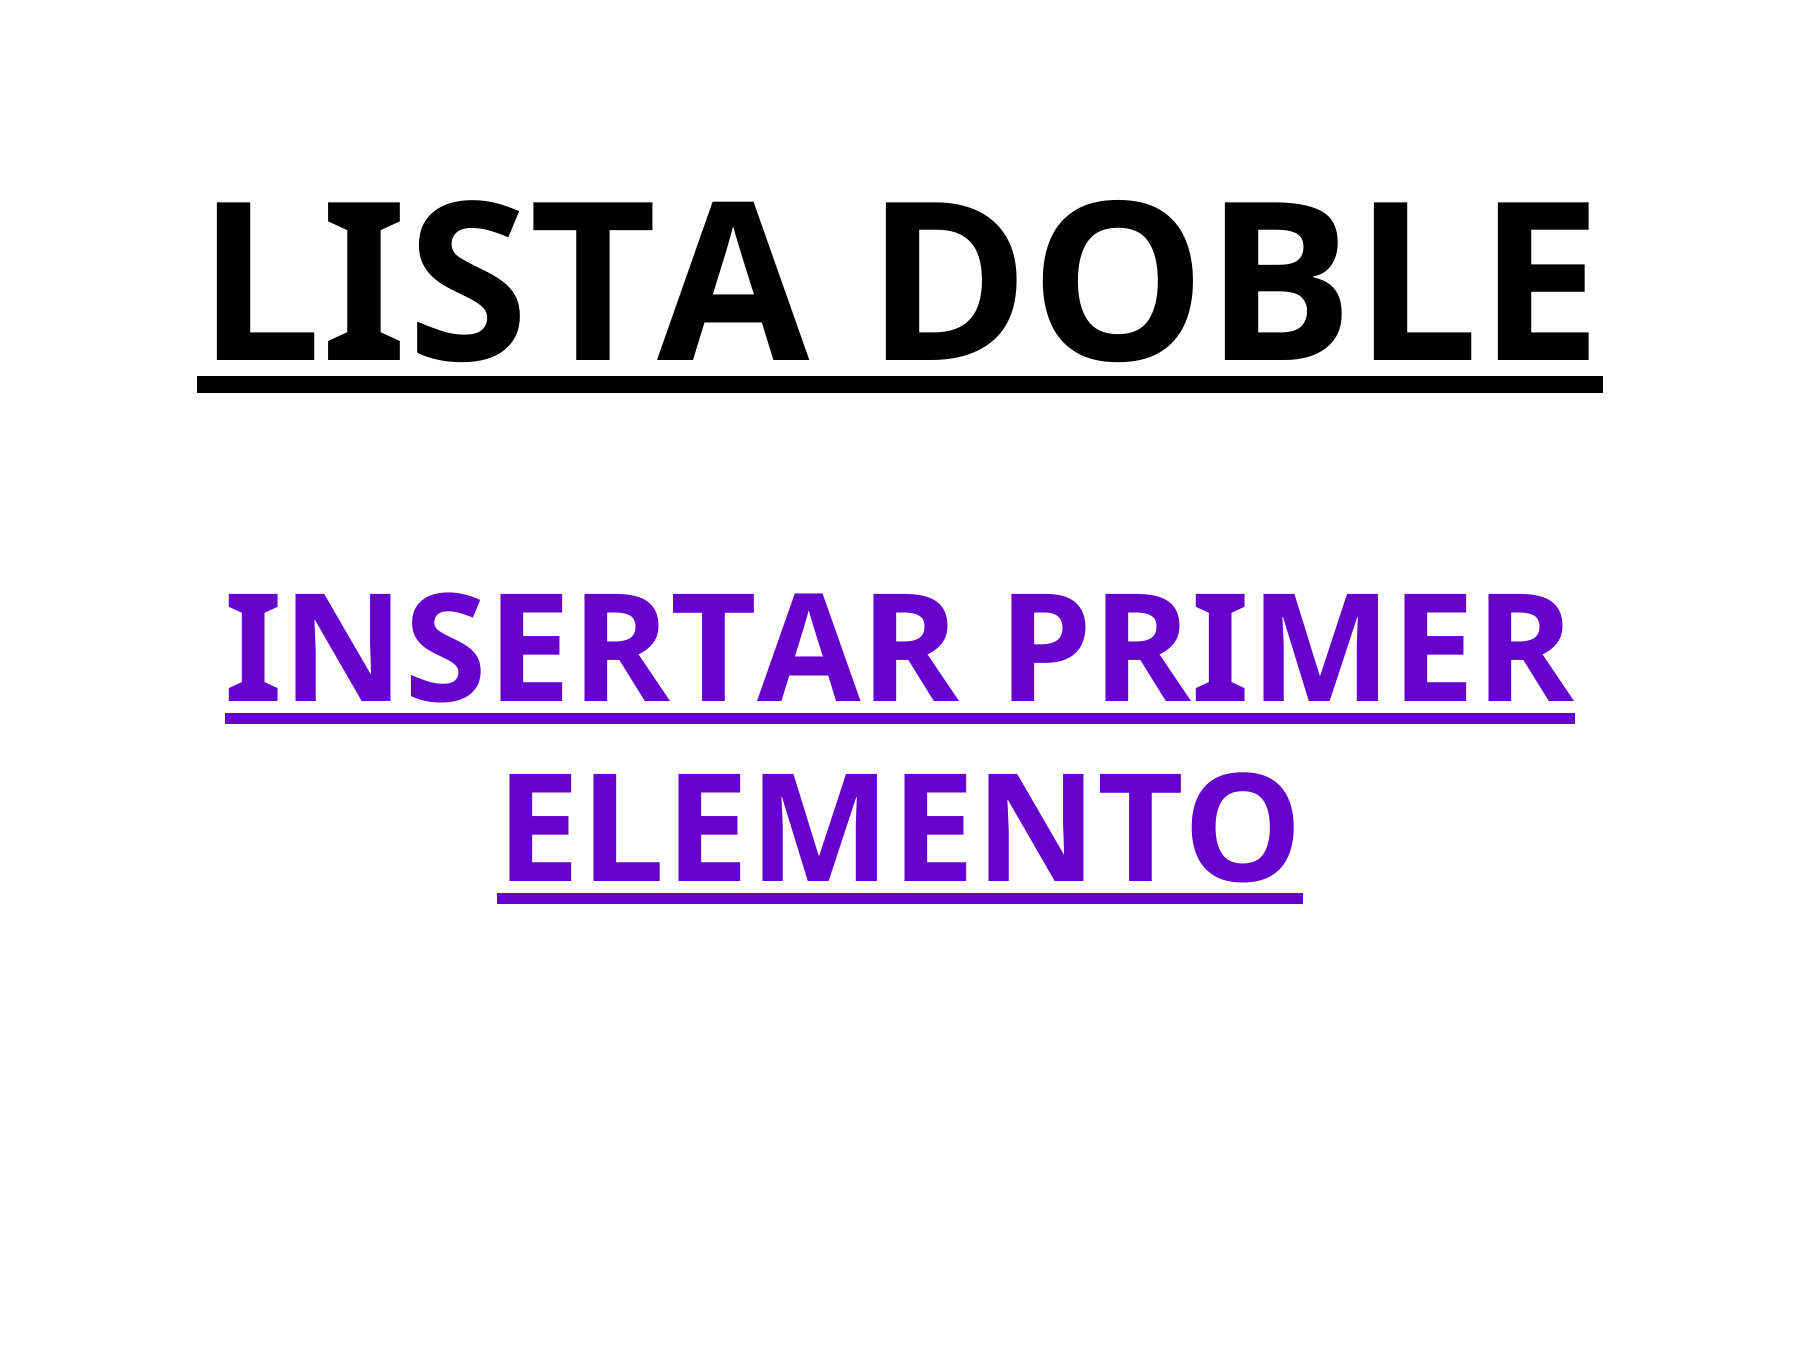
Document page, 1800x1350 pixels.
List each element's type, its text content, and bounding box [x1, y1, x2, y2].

text_box INSERTAR PRIMER ELEMENTO [0, 544, 1800, 920]
text_box LISTA DOBLE [0, 130, 1800, 414]
